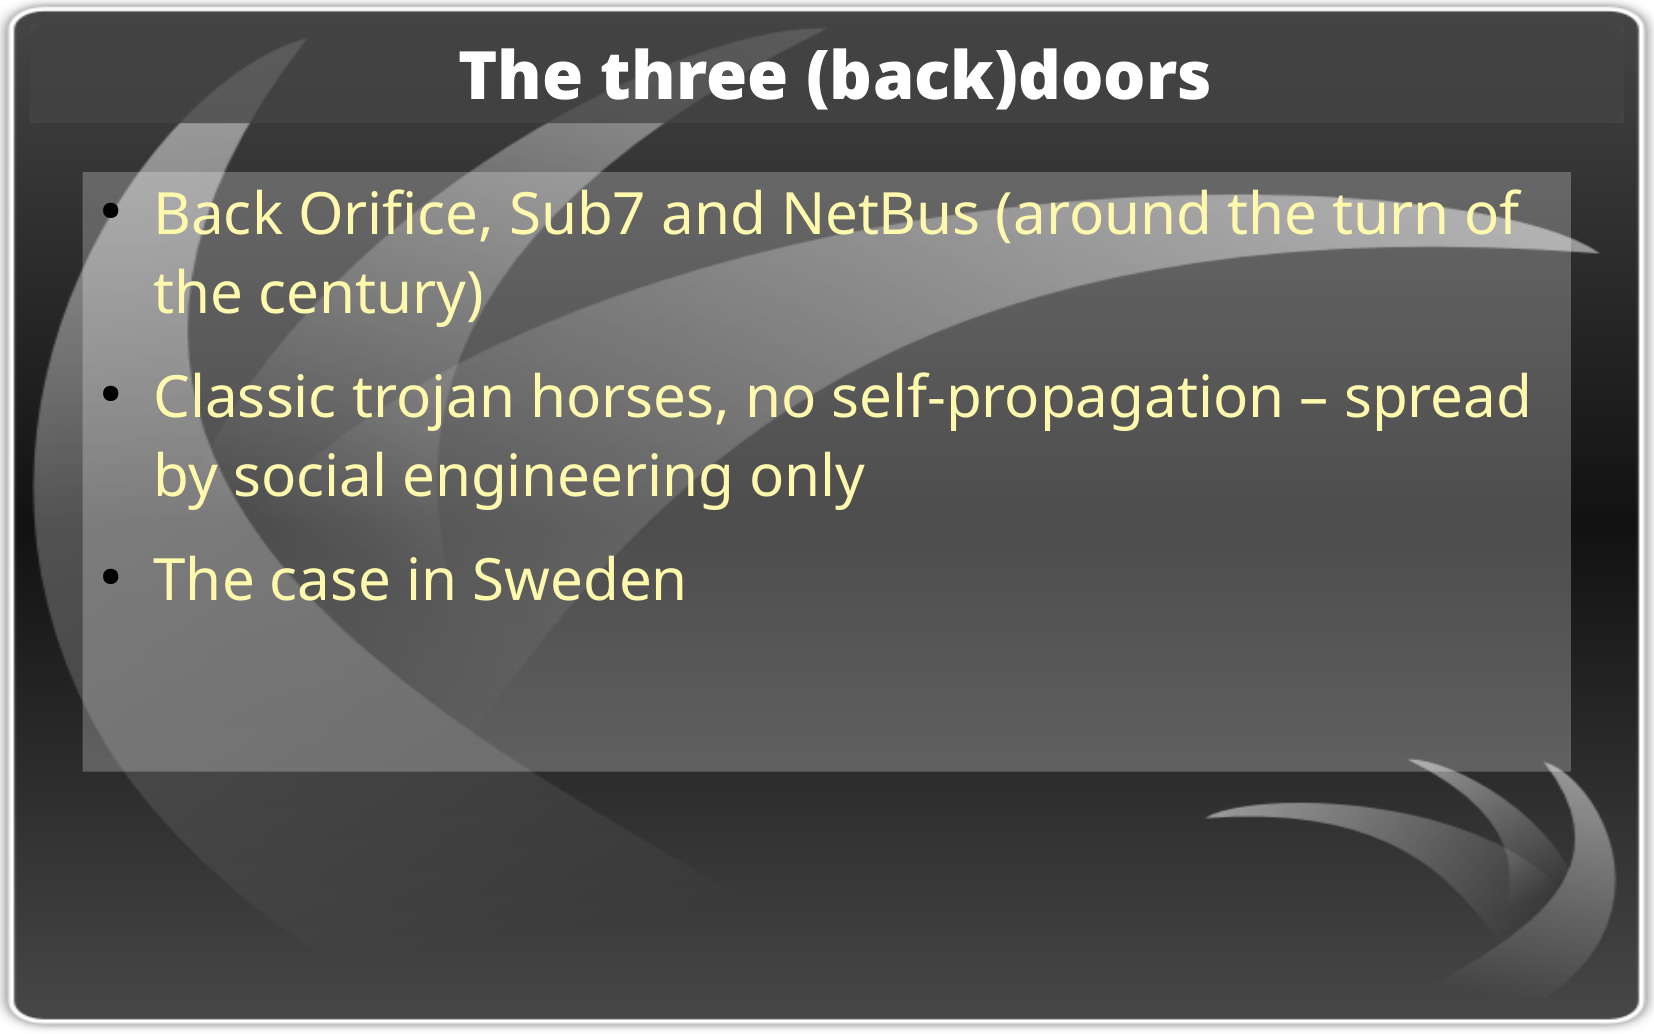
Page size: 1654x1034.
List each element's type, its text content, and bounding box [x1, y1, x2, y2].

title The three (back)doors [29, 24, 1625, 124]
list Back Orifice, Sub7 and NetBus (around the turn of the century) Classic trojan horses, no self-propagation – spread by social engineering only The case in Sweden [82, 172, 1571, 772]
picture [0, 0, 1654, 1034]
